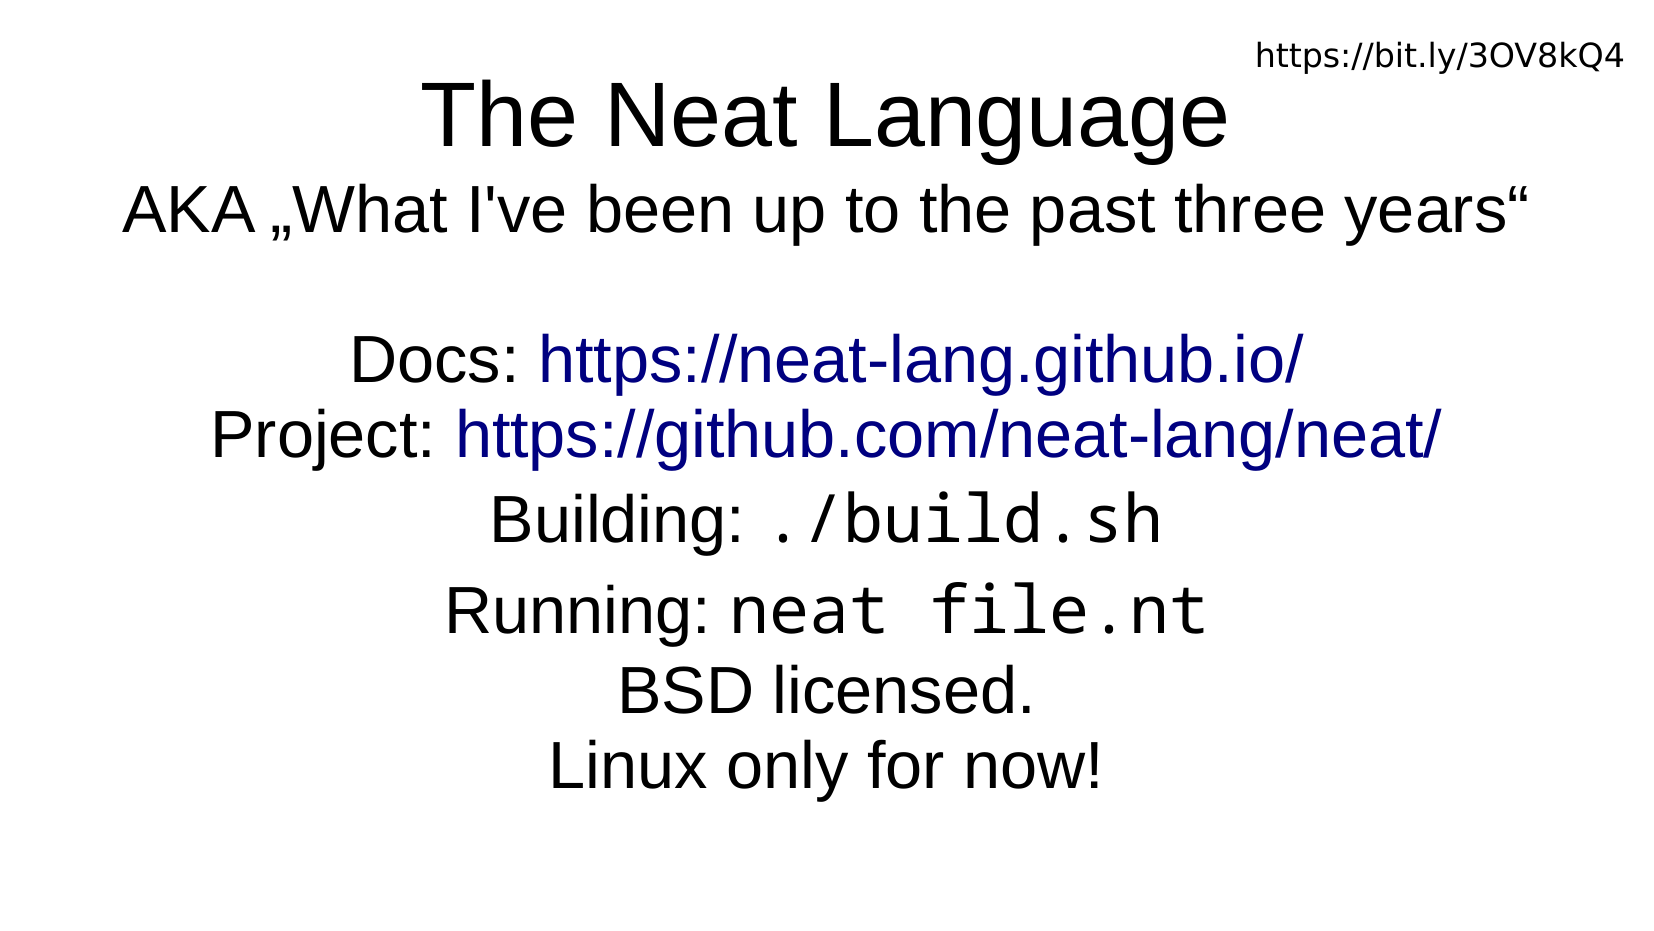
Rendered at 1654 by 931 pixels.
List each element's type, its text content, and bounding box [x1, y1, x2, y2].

title The Neat Language [82, 37, 1571, 172]
subtitle AKA „What I've been up to the past three years“ Docs: https://neat-lang.github.io/ Project: https://github.com/neat-lang/neat/ Building: ./build.sh Running: neat file.nt BSD licensed. Linux only for now! [82, 172, 1571, 803]
